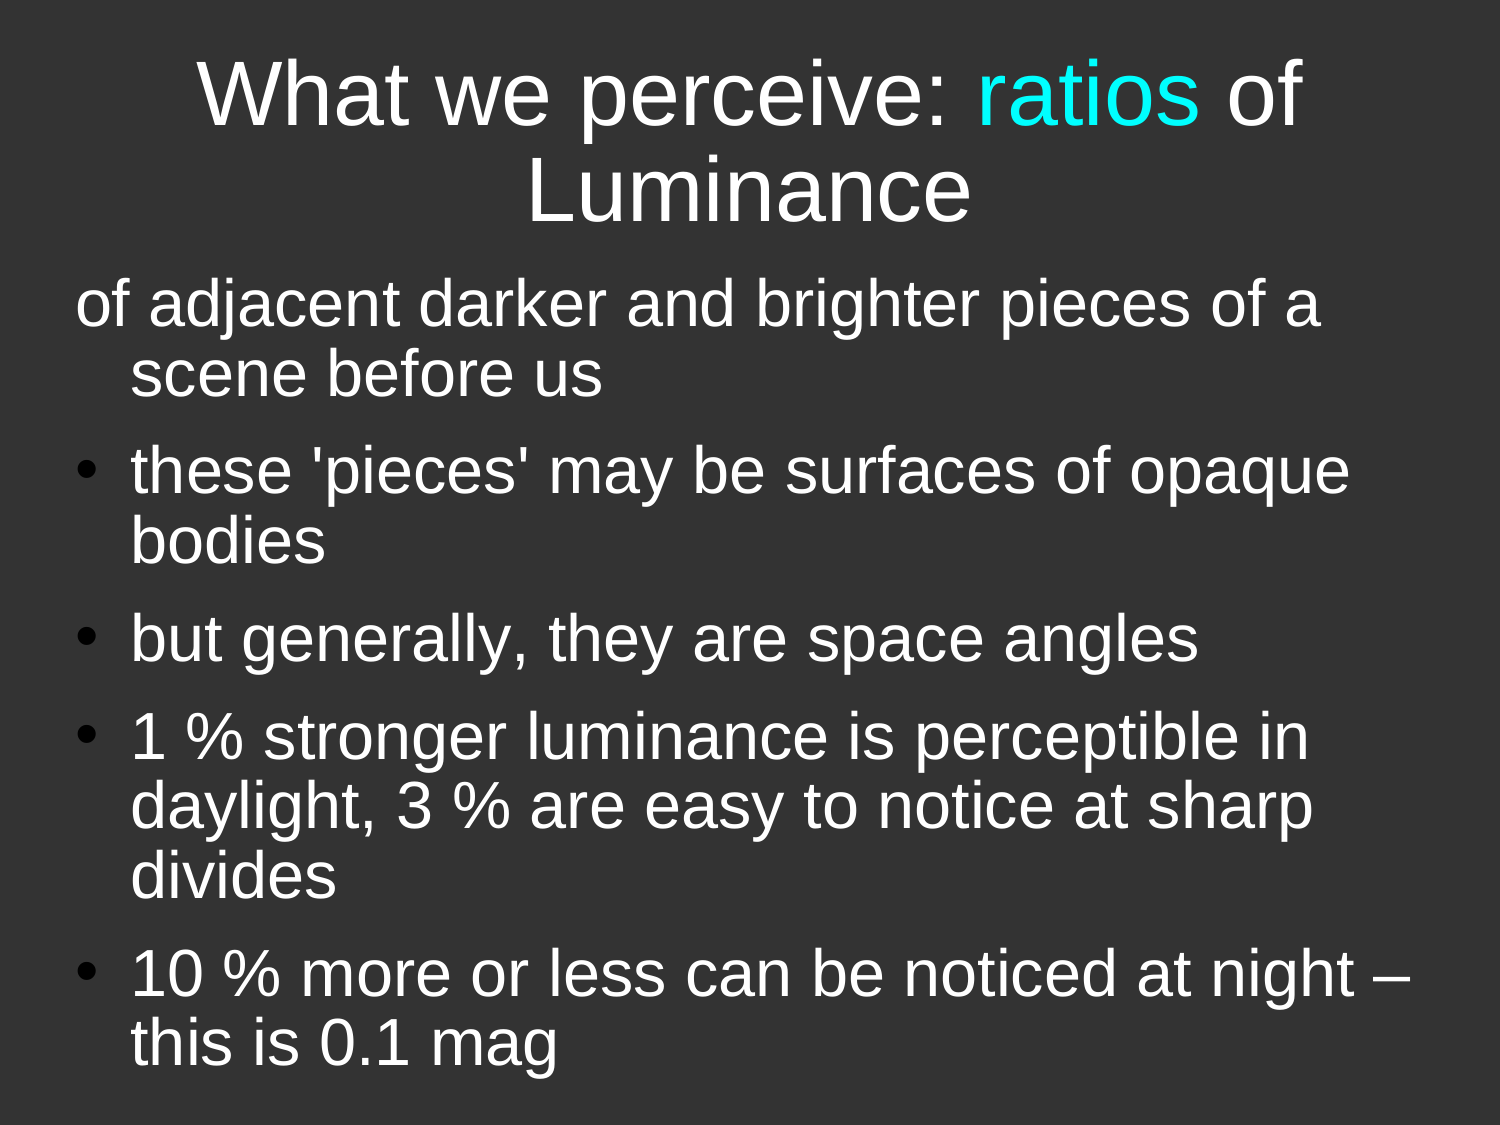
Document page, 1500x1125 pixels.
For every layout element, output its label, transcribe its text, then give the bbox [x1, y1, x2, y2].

title What we perceive: ratios of Luminance [75, 21, 1425, 257]
list of adjacent darker and brighter pieces of a scene before us these 'pieces' may be surfaces of opaque bodies but generally, they are space angles 1 % stronger luminance is perceptible in daylight, 3 % are easy to notice at sharp divides 10 % more or less can be noticed at night – this is 0.1 mag [75, 262, 1425, 1080]
